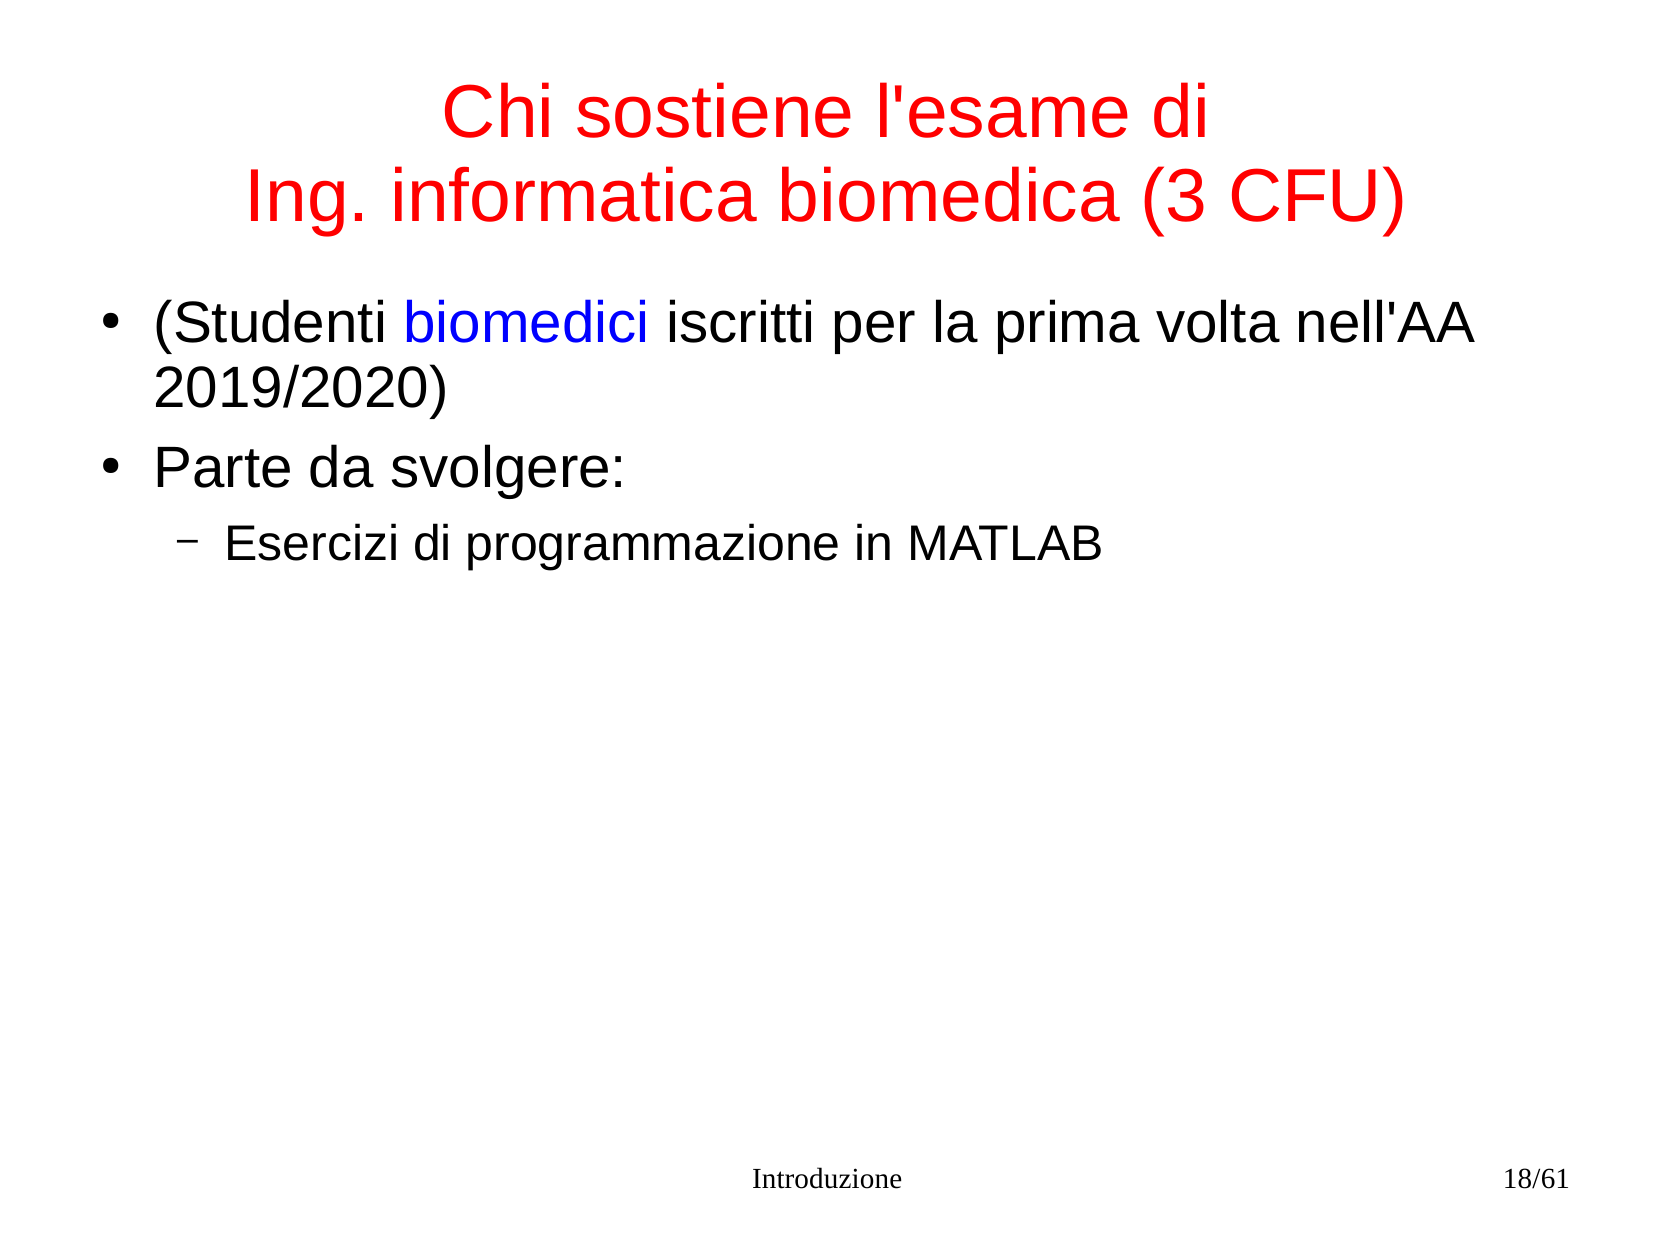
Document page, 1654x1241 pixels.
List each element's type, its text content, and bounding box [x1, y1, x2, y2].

list (Studenti biomedici iscritti per la prima volta nell'AA 2019/2020) Parte da svolgere: Esercizi di programmazione in MATLAB [82, 290, 1571, 1126]
title Chi sostiene l'esame di Ing. informatica biomedica (3 CFU) [82, 49, 1571, 257]
